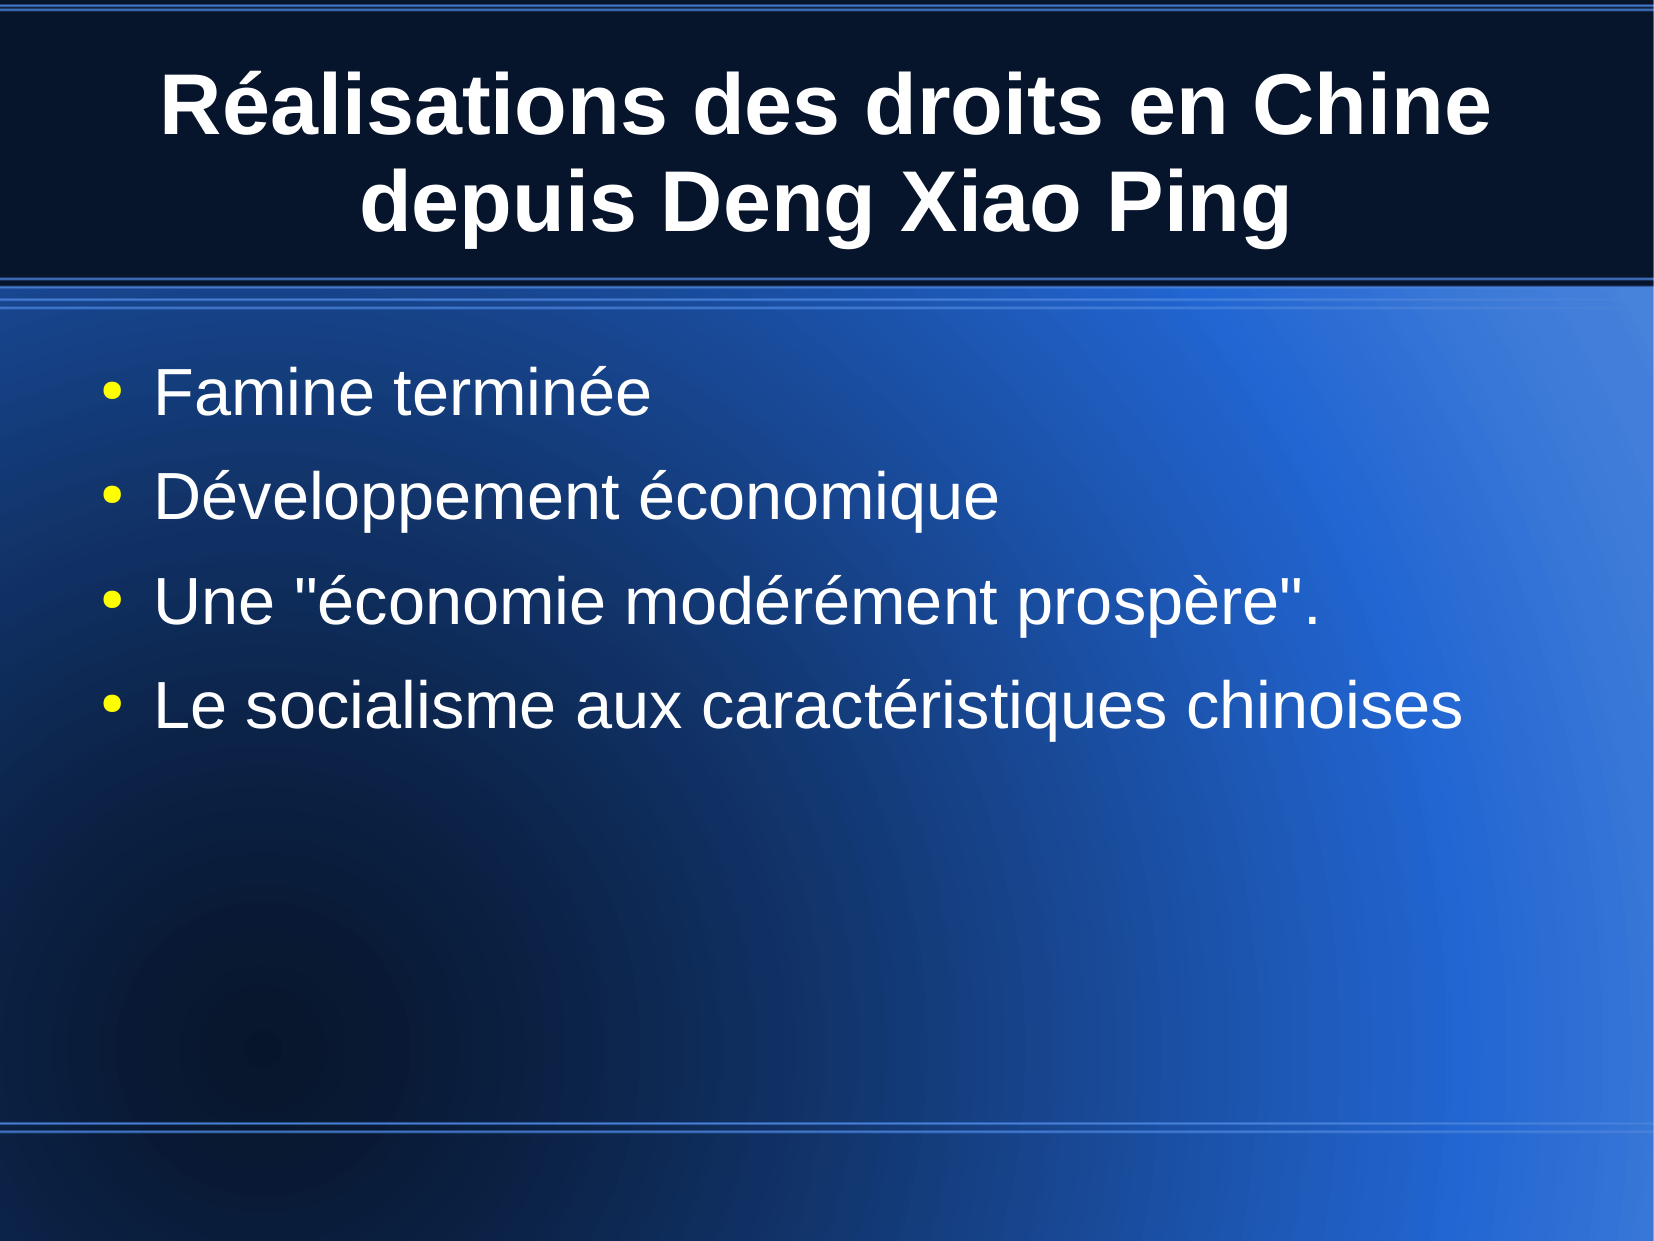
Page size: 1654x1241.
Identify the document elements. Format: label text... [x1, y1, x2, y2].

picture [0, 0, 1654, 1241]
title Réalisations des droits en Chine depuis Deng Xiao Ping [82, 49, 1571, 257]
list Famine terminée Développement économique Une "économie modérément prospère". Le socialisme aux caractéristiques chinoises [82, 355, 1571, 1058]
